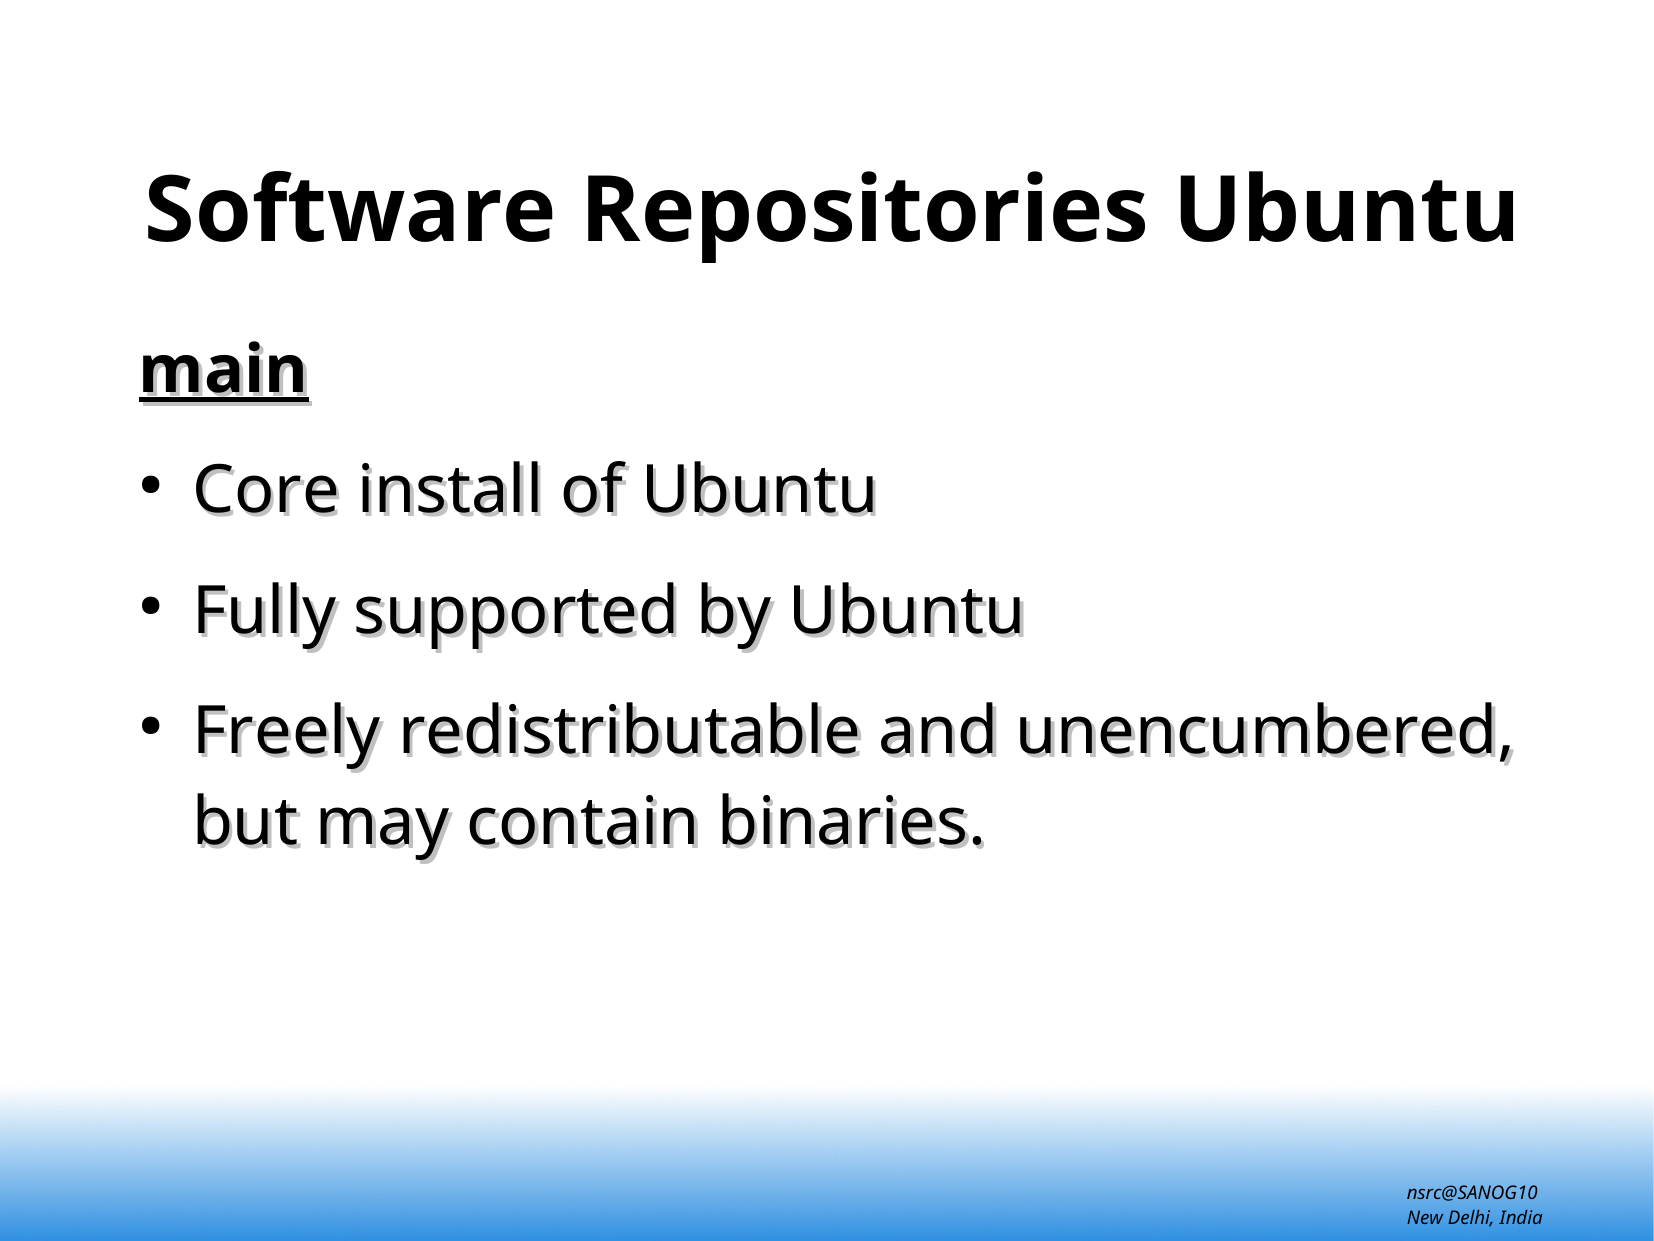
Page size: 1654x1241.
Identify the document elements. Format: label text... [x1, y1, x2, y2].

title Software Repositories Ubuntu [109, 94, 1558, 318]
list main Core install of Ubuntu Fully supported by Ubuntu Freely redistributable and unencumbered, but may contain binaries. [121, 321, 1534, 1104]
picture [0, 1083, 1654, 1241]
